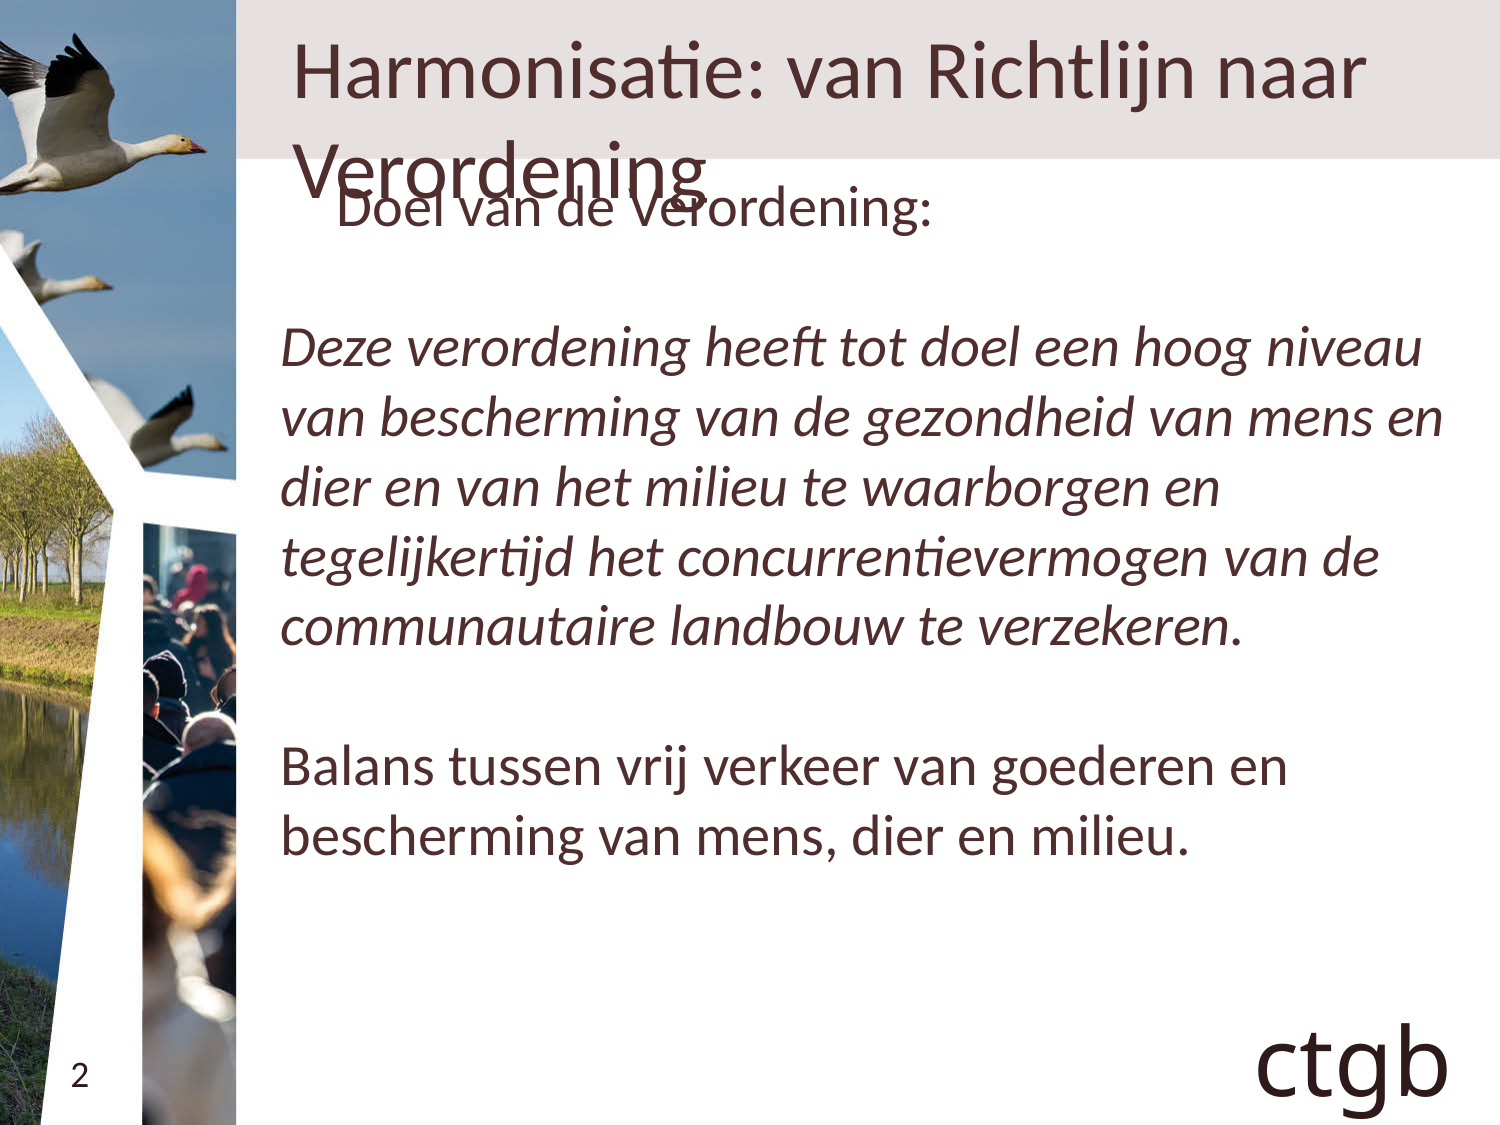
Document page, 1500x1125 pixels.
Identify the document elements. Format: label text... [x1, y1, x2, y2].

title Harmonisatie: van Richtlijn naar Verordening [277, 7, 1459, 146]
list Doel van de Verordening: Deze verordening heeft tot doel een hoog niveau van bescherming van de gezondheid van mens en dier en van het milieu te waarborgen en tegelijkertijd het concurrentievermogen van de communautaire landbouw te verzekeren. Balans tussen vrij verkeer van goederen en bescherming van mens, dier en milieu. [265, 160, 1479, 1036]
